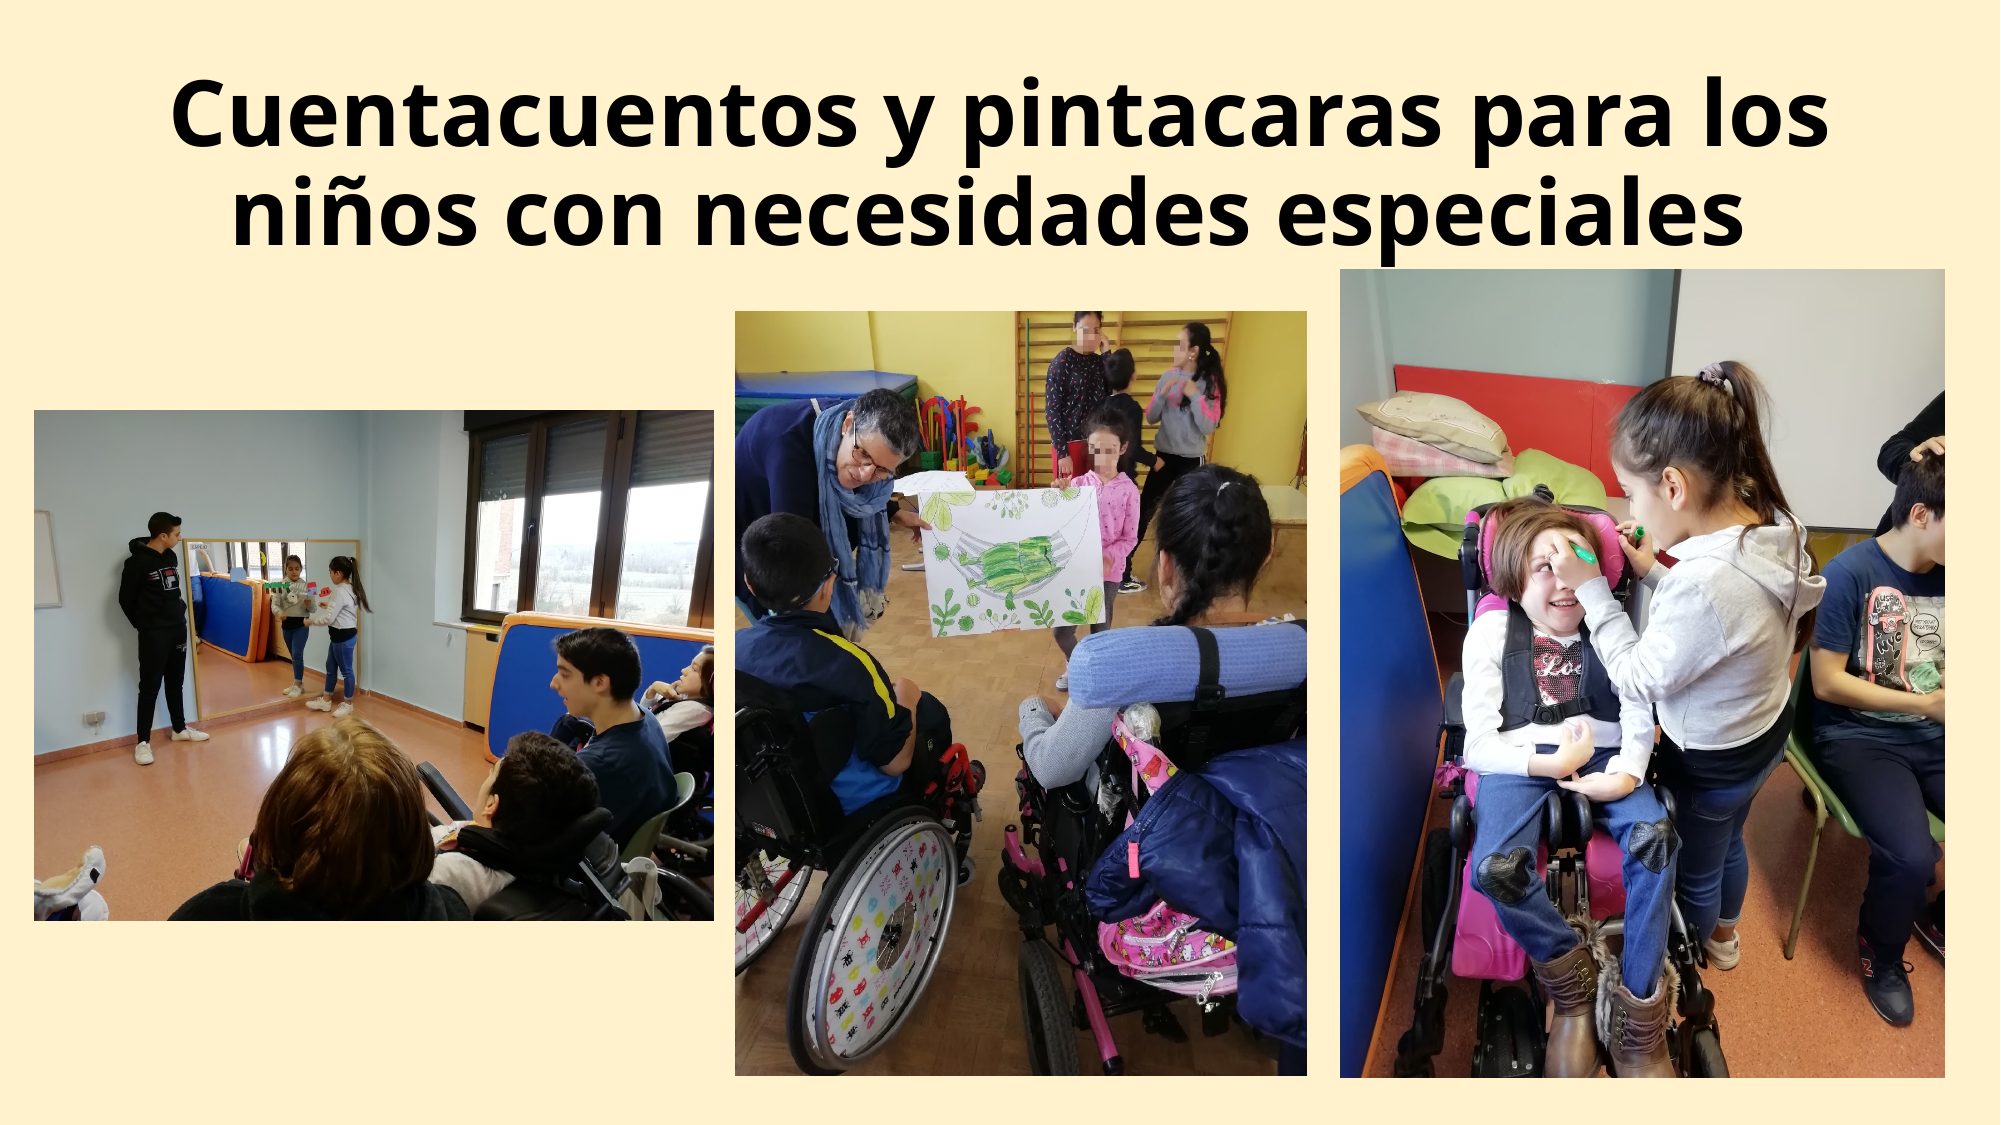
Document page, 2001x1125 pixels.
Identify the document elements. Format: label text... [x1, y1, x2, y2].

picture [34, 410, 714, 921]
title Cuentacuentos y pintacaras para los niños con necesidades especiales [137, 59, 1863, 278]
picture [735, 311, 1307, 1076]
picture [1340, 269, 1945, 1078]
